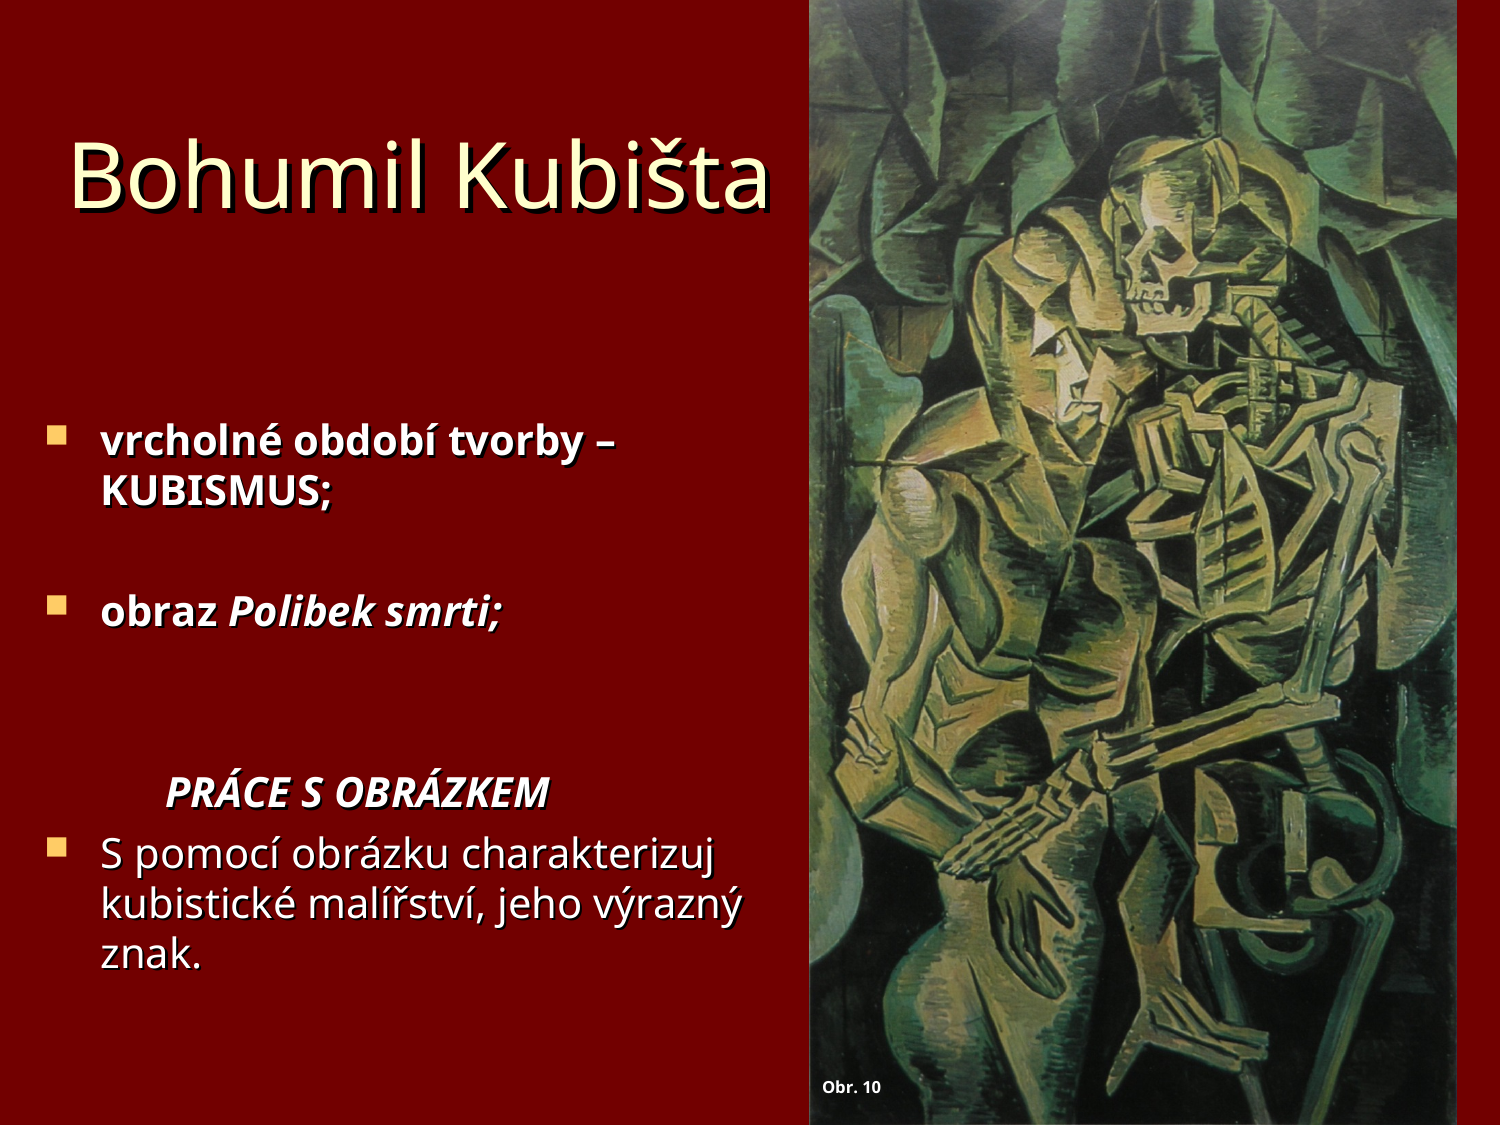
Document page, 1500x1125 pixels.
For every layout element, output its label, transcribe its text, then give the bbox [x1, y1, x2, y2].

text_box Obr. 10 [807, 1069, 897, 1106]
title Bohumil Kubišta [0, 78, 809, 266]
text_box [809, 0, 1457, 1125]
list vrcholné období tvorby – KUBISMUS; obraz Polibek smrti; PRÁCE S OBRÁZKEM S pomocí obrázku charakterizuj kubistické malířství, jeho výrazný znak. [29, 326, 798, 1095]
